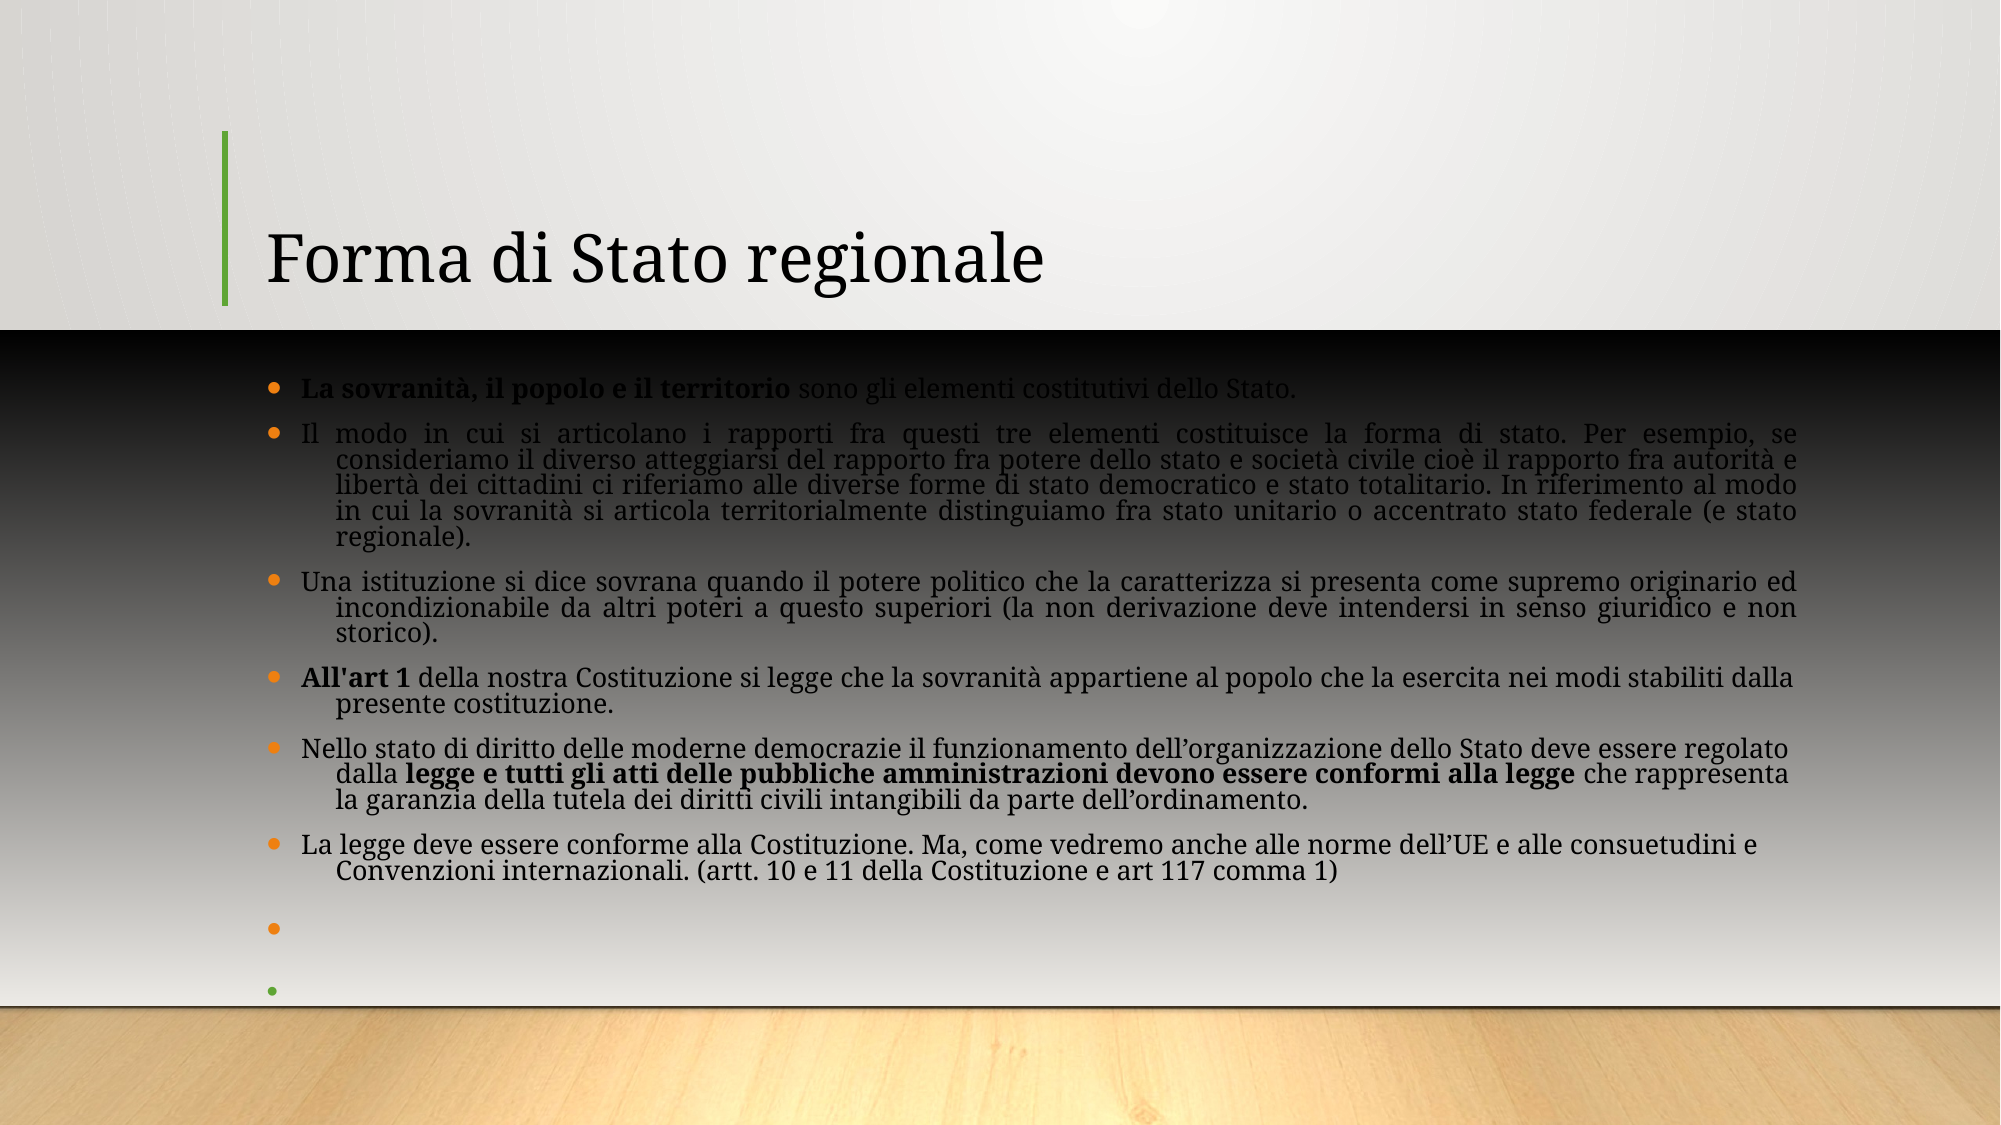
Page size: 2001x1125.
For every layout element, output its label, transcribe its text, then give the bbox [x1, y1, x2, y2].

list La sovranità, il popolo e il territorio sono gli elementi costitutivi dello Stato. Il modo in cui si articolano i rapporti fra questi tre elementi costituisce la forma di stato. Per esempio, se consideriamo il diverso atteggiarsi del rapporto fra potere dello stato e società civile cioè il rapporto fra autorità e libertà dei cittadini ci riferiamo alle diverse forme di stato democratico e stato totalitario. In riferimento al modo in cui la sovranità si articola territorialmente distinguiamo fra stato unitario o accentrato stato federale (e stato regionale). Una istituzione si dice sovrana quando il potere politico che la caratterizza si presenta come supremo originario ed incondizionabile da altri poteri a questo superiori (la non derivazione deve intendersi in senso giuridico e non storico). All'art 1 della nostra Costituzione si legge che la sovranità appartiene al popolo che la esercita nei modi stabiliti dalla presente costituzione. Nello stato di diritto delle moderne democrazie il funzionamento dell’organizzazione dello Stato deve essere regolato dalla legge e tutti gli atti delle pubbliche amministrazioni devono essere conformi alla legge che rappresenta la garanzia della tutela dei diritti civili intangibili da parte dell’ordinamento. La legge deve essere conforme alla Costituzione. Ma, come vedremo anche alle norme dell’UE e alle consuetudini e Convenzioni internazionali. (artt. 10 e 11 della Costituzione e art 117 comma 1) [251, 330, 1814, 897]
title Forma di Stato regionale [251, 131, 1814, 305]
